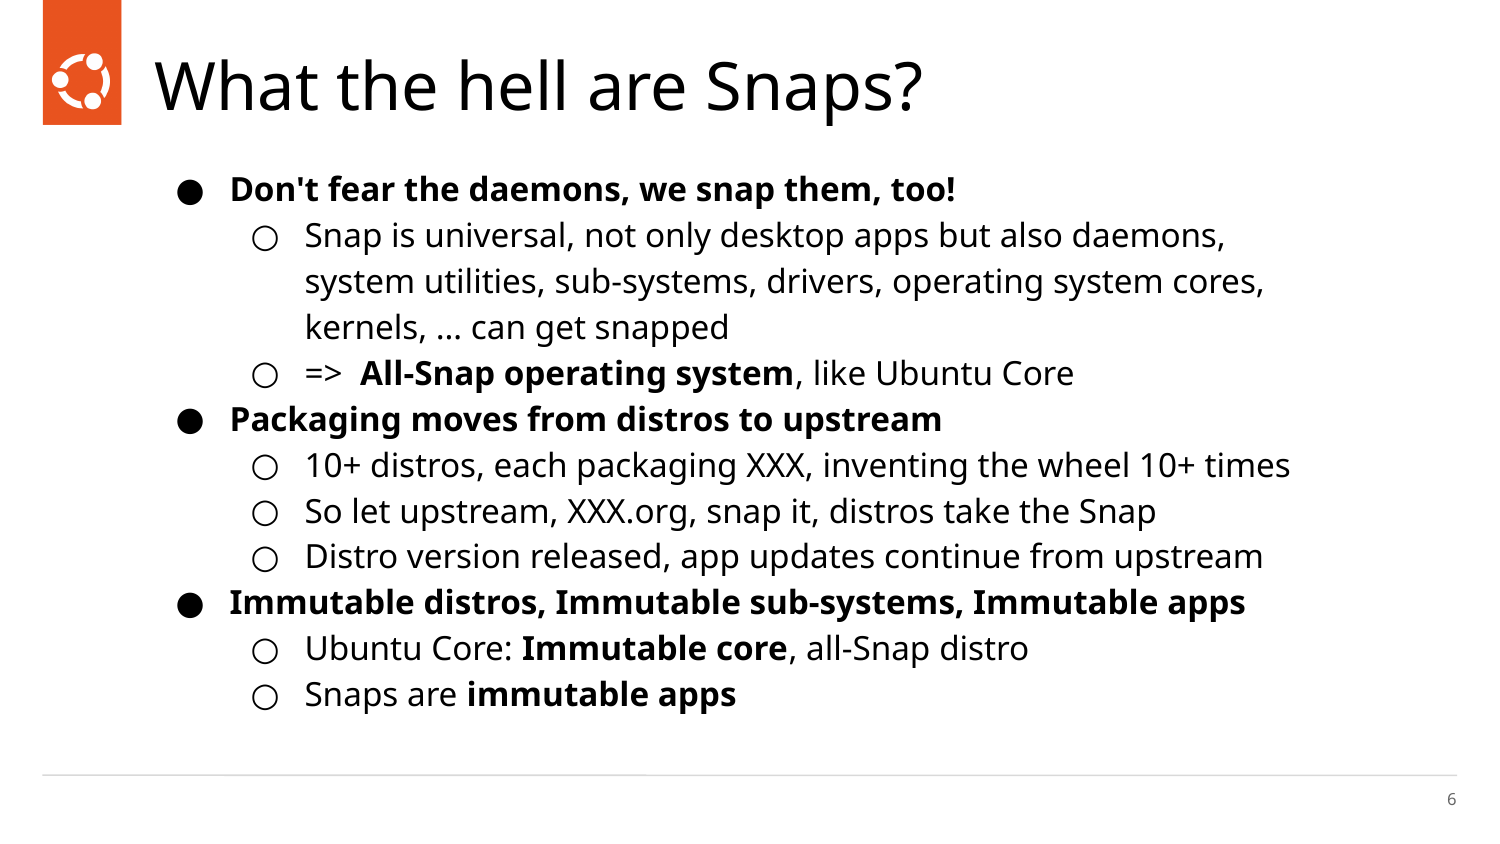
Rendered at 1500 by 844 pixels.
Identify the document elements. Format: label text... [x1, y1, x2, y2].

slide_number <number> [1381, 773, 1472, 839]
title What the hell are Snaps? [154, 43, 1077, 126]
list Don't fear the daemons, we snap them, too! Snap is universal, not only desktop apps but also daemons, system utilities, sub-systems, drivers, operating system cores, kernels, … can get snapped => All-Snap operating system, like Ubuntu Core Packaging moves from distros to upstream 10+ distros, each packaging XXX, inventing the wheel 10+ times So let upstream, XXX.org, snap it, distros take the Snap Distro version released, app updates continue from upstream Immutable distros, Immutable sub-systems, Immutable apps Ubuntu Core: Immutable core, all-Snap distro Snaps are immutable apps [154, 162, 1343, 768]
